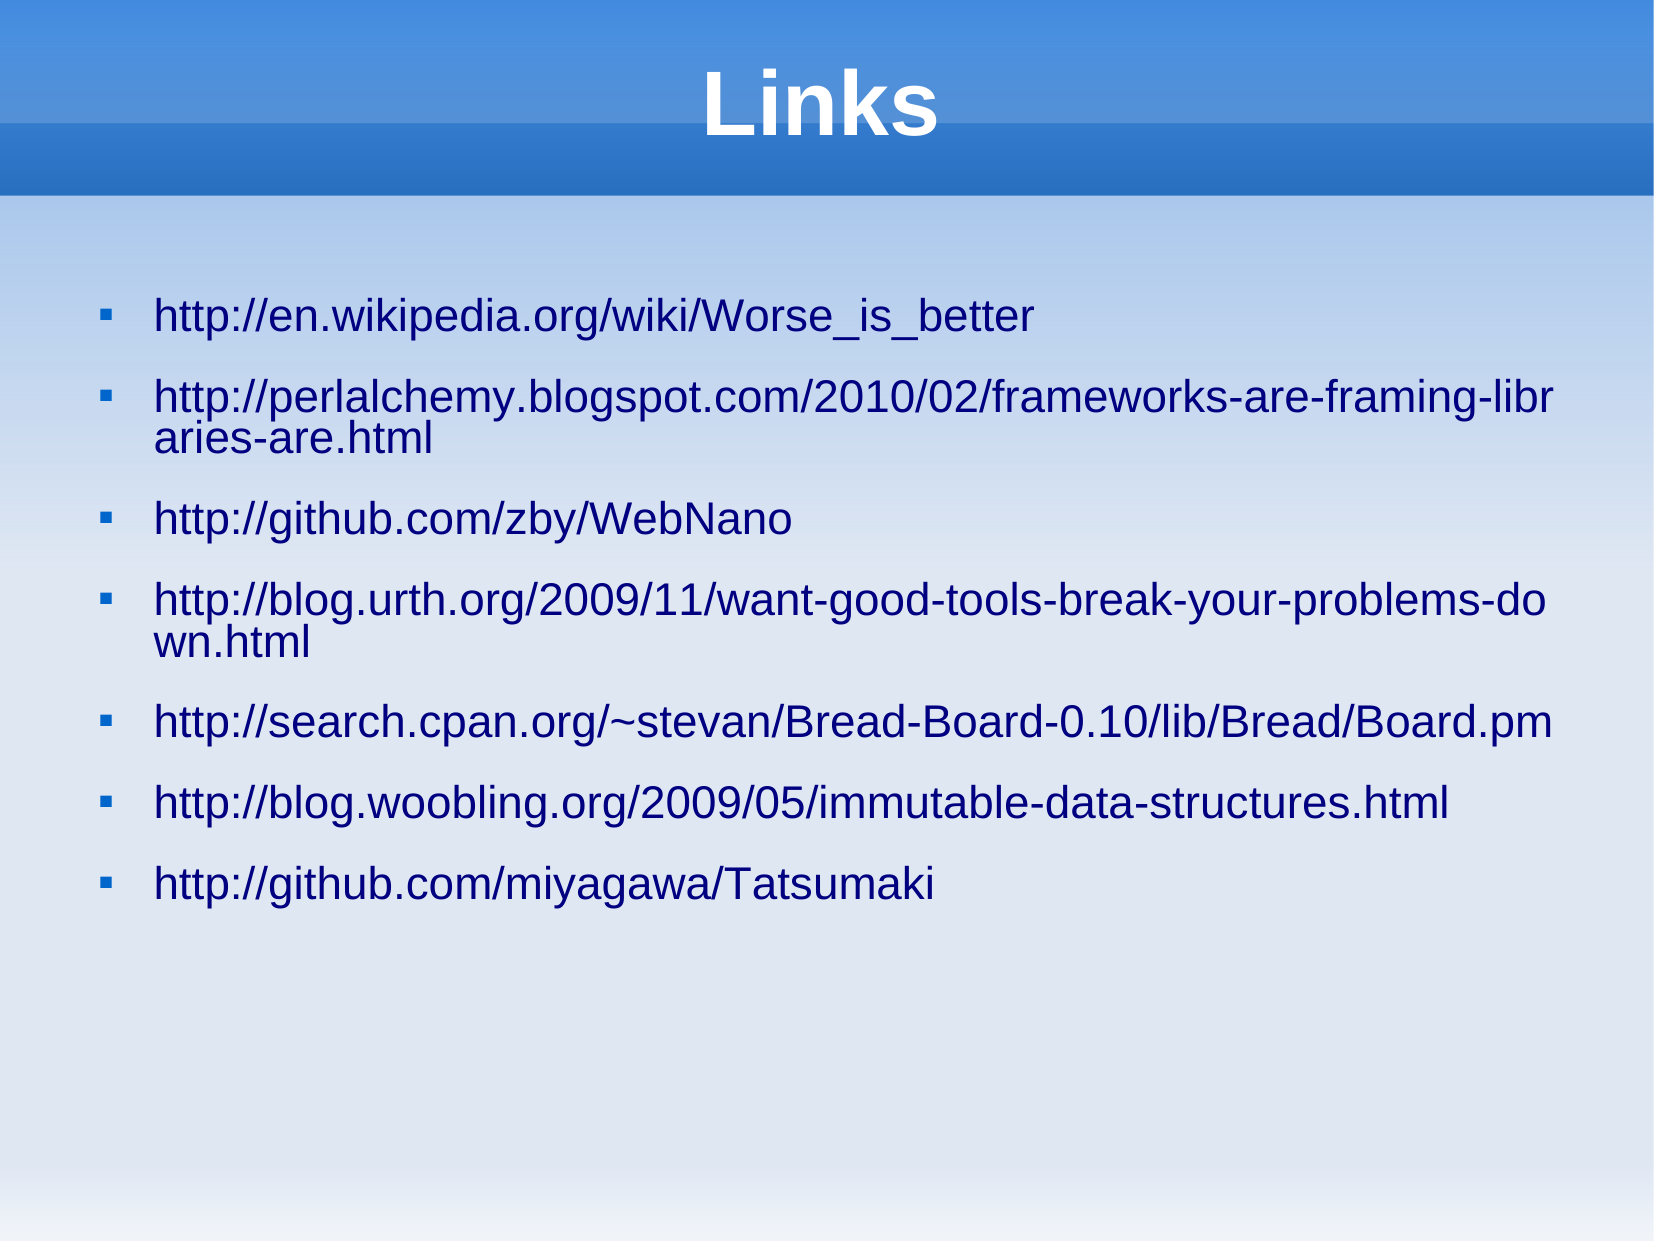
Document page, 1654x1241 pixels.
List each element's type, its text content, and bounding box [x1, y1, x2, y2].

list http://en.wikipedia.org/wiki/Worse_is_better http://perlalchemy.blogspot.com/2010/02/frameworks-are-framing-libraries-are.html http://github.com/zby/WebNano http://blog.urth.org/2009/11/want-good-tools-break-your-problems-down.html http://search.cpan.org/~stevan/Bread-Board-0.10/lib/Bread/Board.pm http://blog.woobling.org/2009/05/immutable-data-structures.html http://github.com/miyagawa/Tatsumaki [82, 290, 1571, 1094]
title Links [76, 7, 1565, 200]
picture [0, 0, 1654, 1241]
